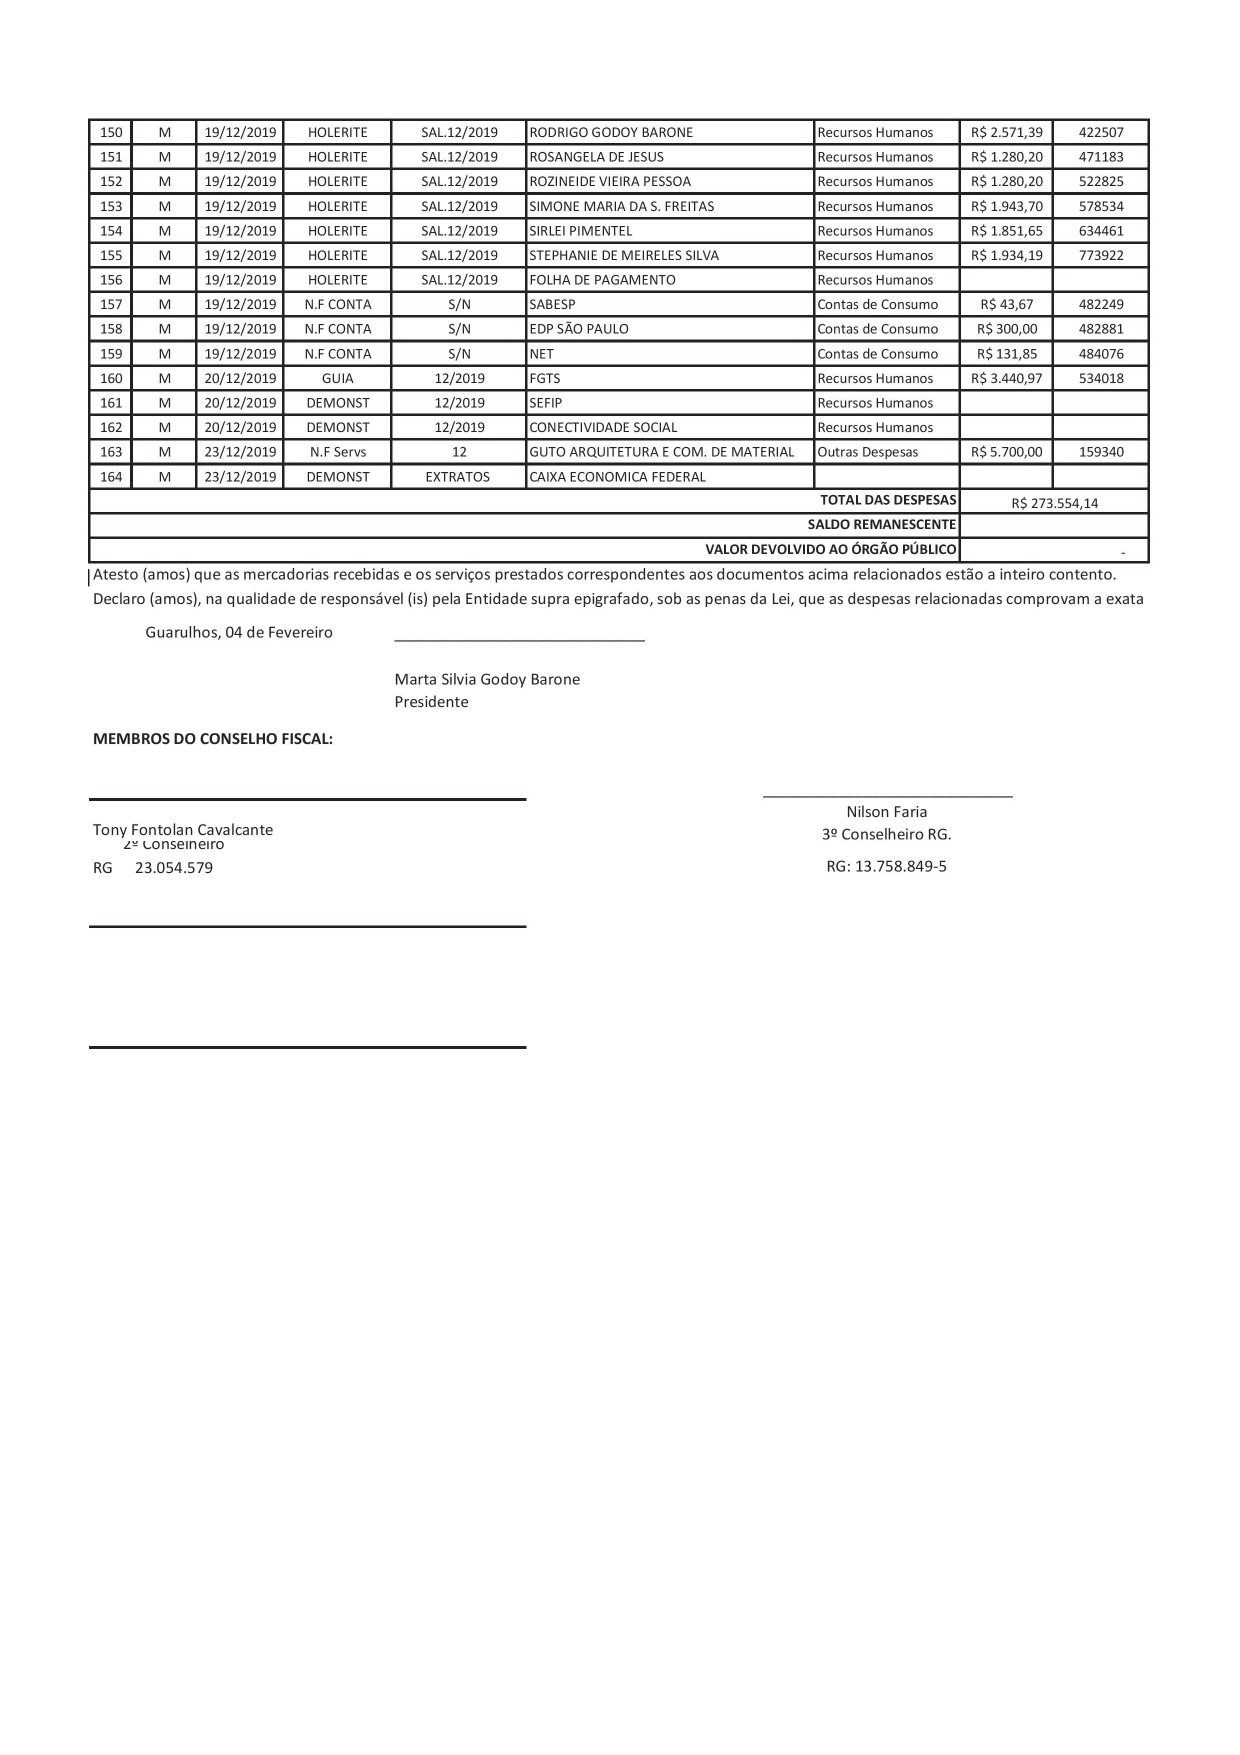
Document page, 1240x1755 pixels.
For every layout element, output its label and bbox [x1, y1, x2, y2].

text_box [0, 1, 1240, 1754]
